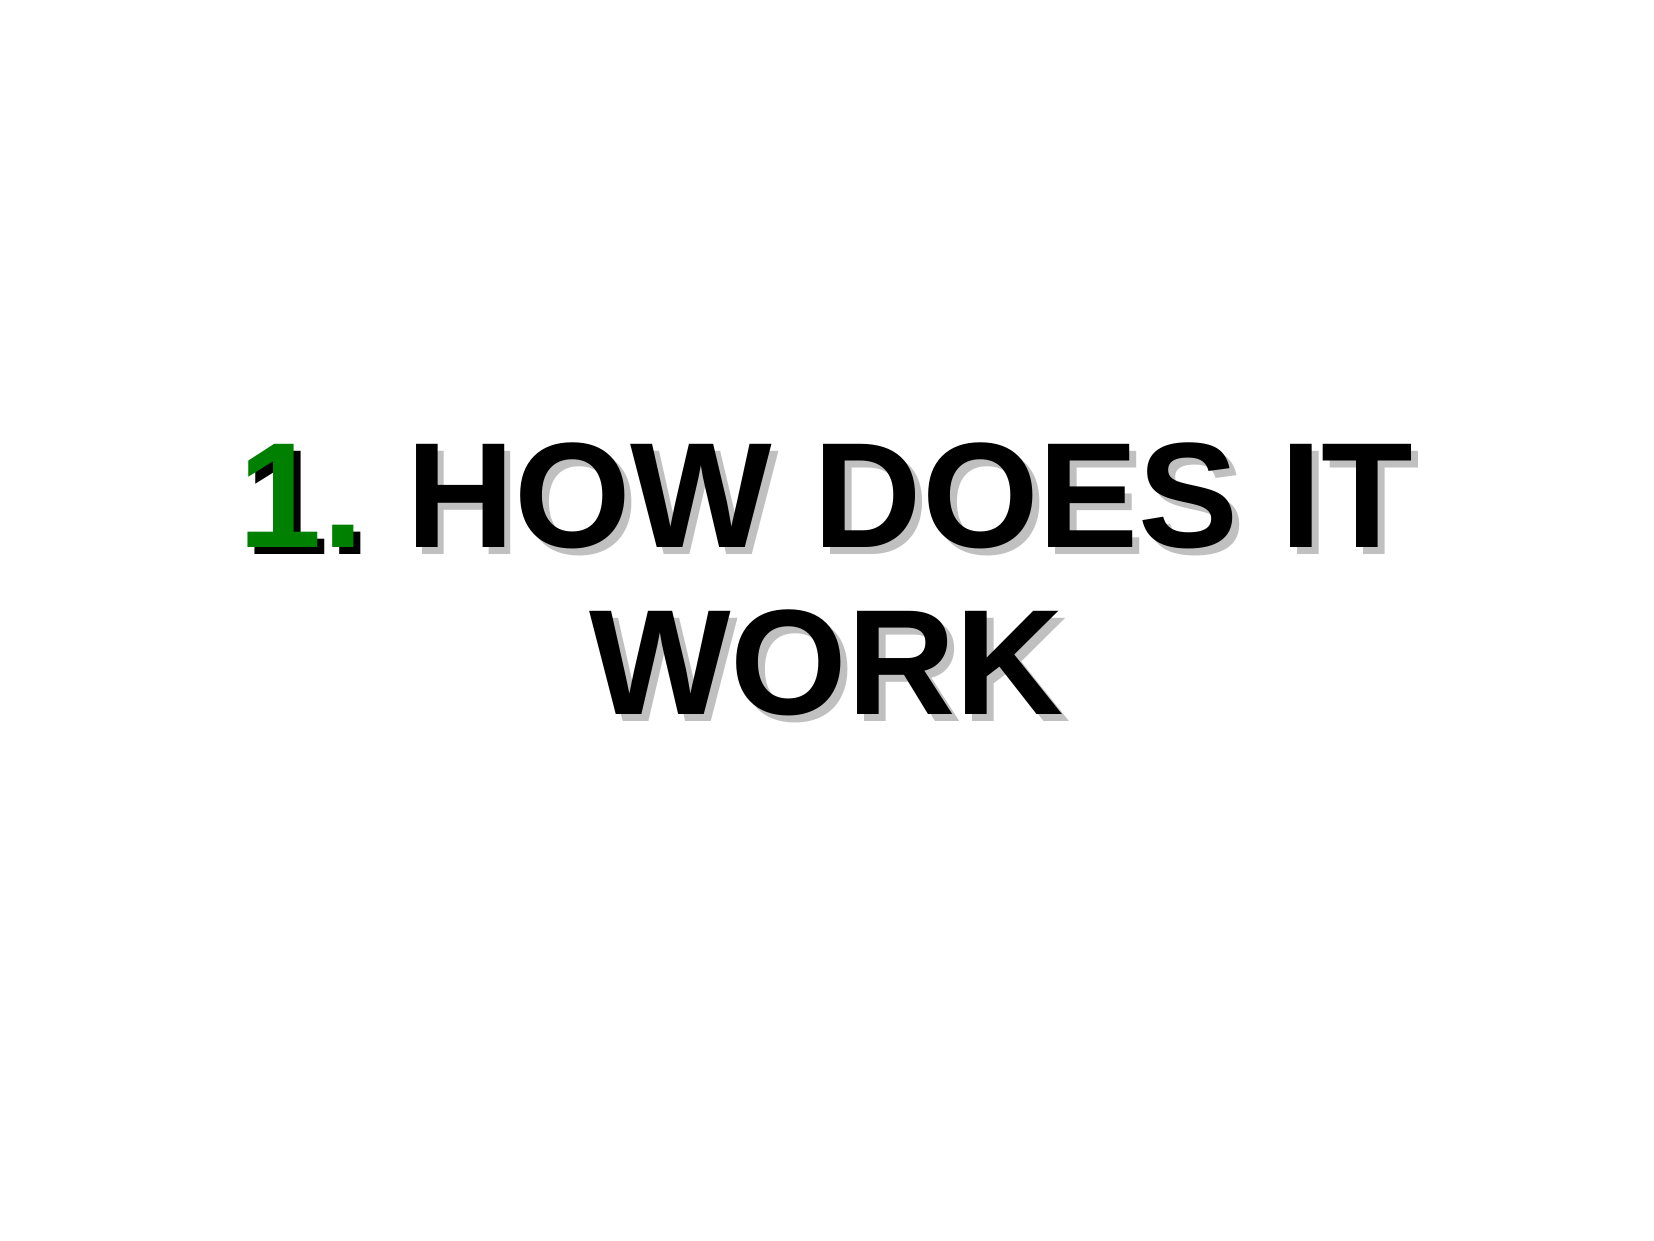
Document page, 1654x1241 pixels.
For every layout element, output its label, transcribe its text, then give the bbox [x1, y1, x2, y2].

subtitle 1. HOW DOES IT WORK [82, 56, 1571, 1102]
